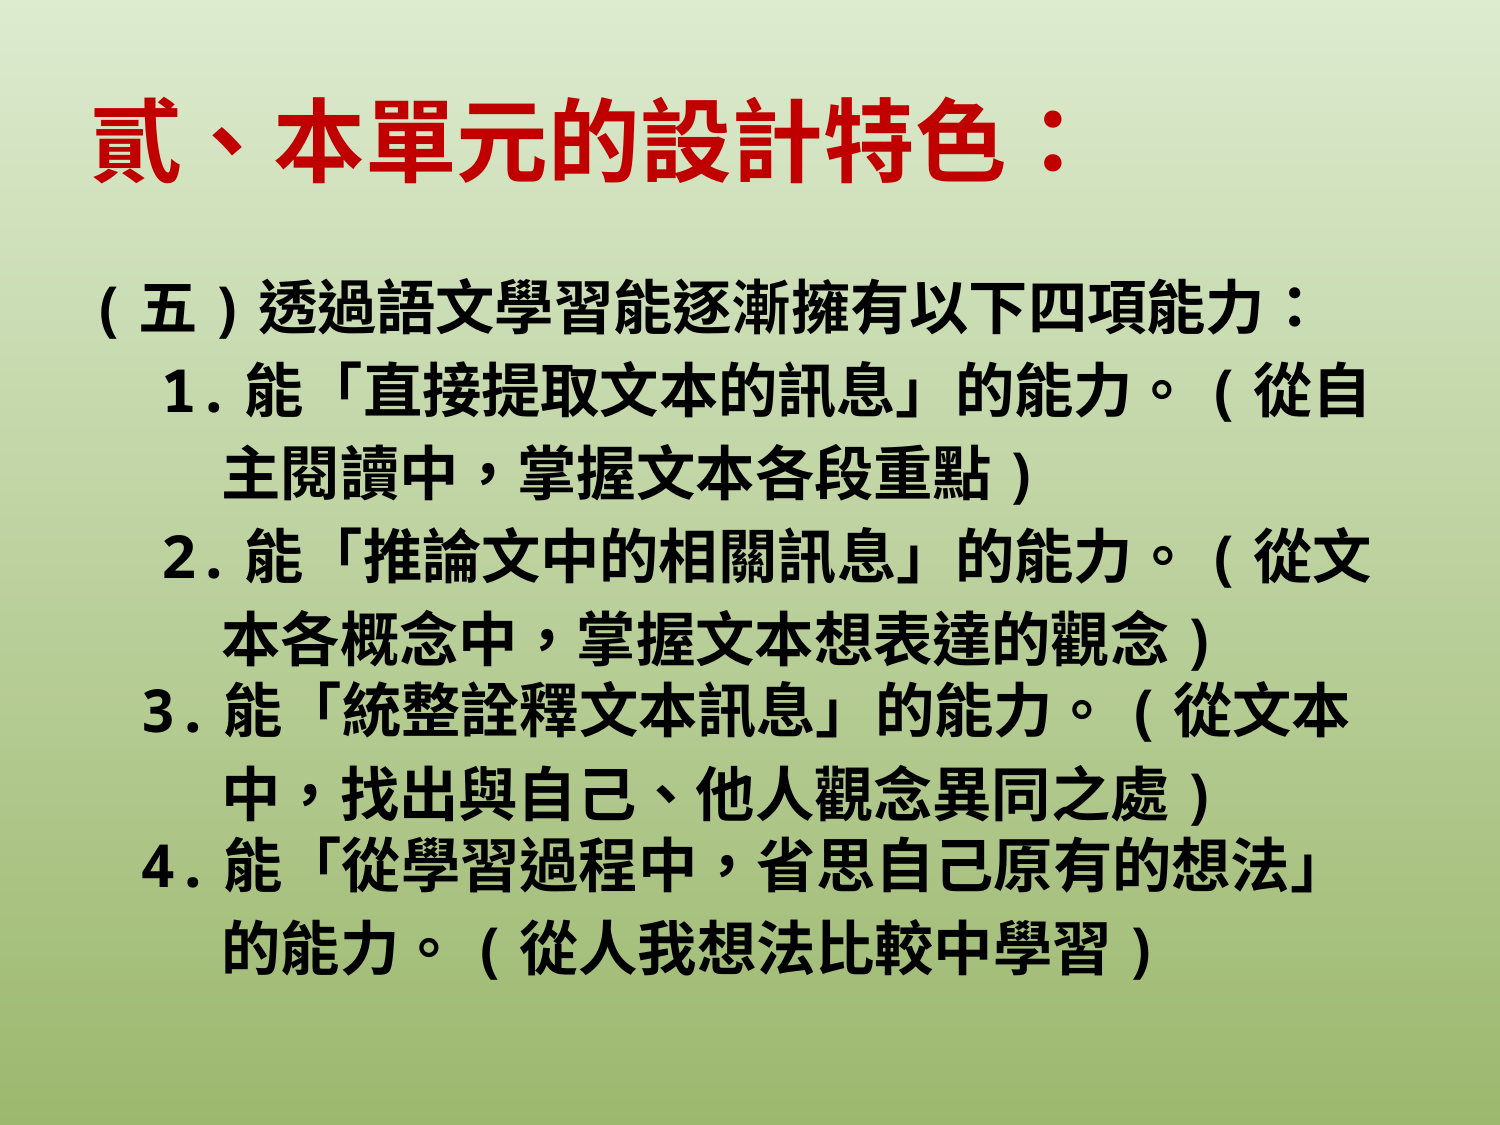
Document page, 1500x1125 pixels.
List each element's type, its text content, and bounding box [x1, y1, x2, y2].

title 貳、本單元的設計特色： [75, 45, 1425, 233]
list (五)透過語文學習能逐漸擁有以下四項能力： 1.能「直接提取文本的訊息」的能力。(從自 主閱讀中，掌握文本各段重點) 2.能「推論文中的相關訊息」的能力。(從文 本各概念中，掌握文本想表達的觀念) 3.能「統整詮釋文本訊息」的能力。(從文本 中，找出與自己、他人觀念異同之處) 4.能「從學習過程中，省思自己原有的想法」 的能力。(從人我想法比較中學習) [75, 262, 1425, 1005]
